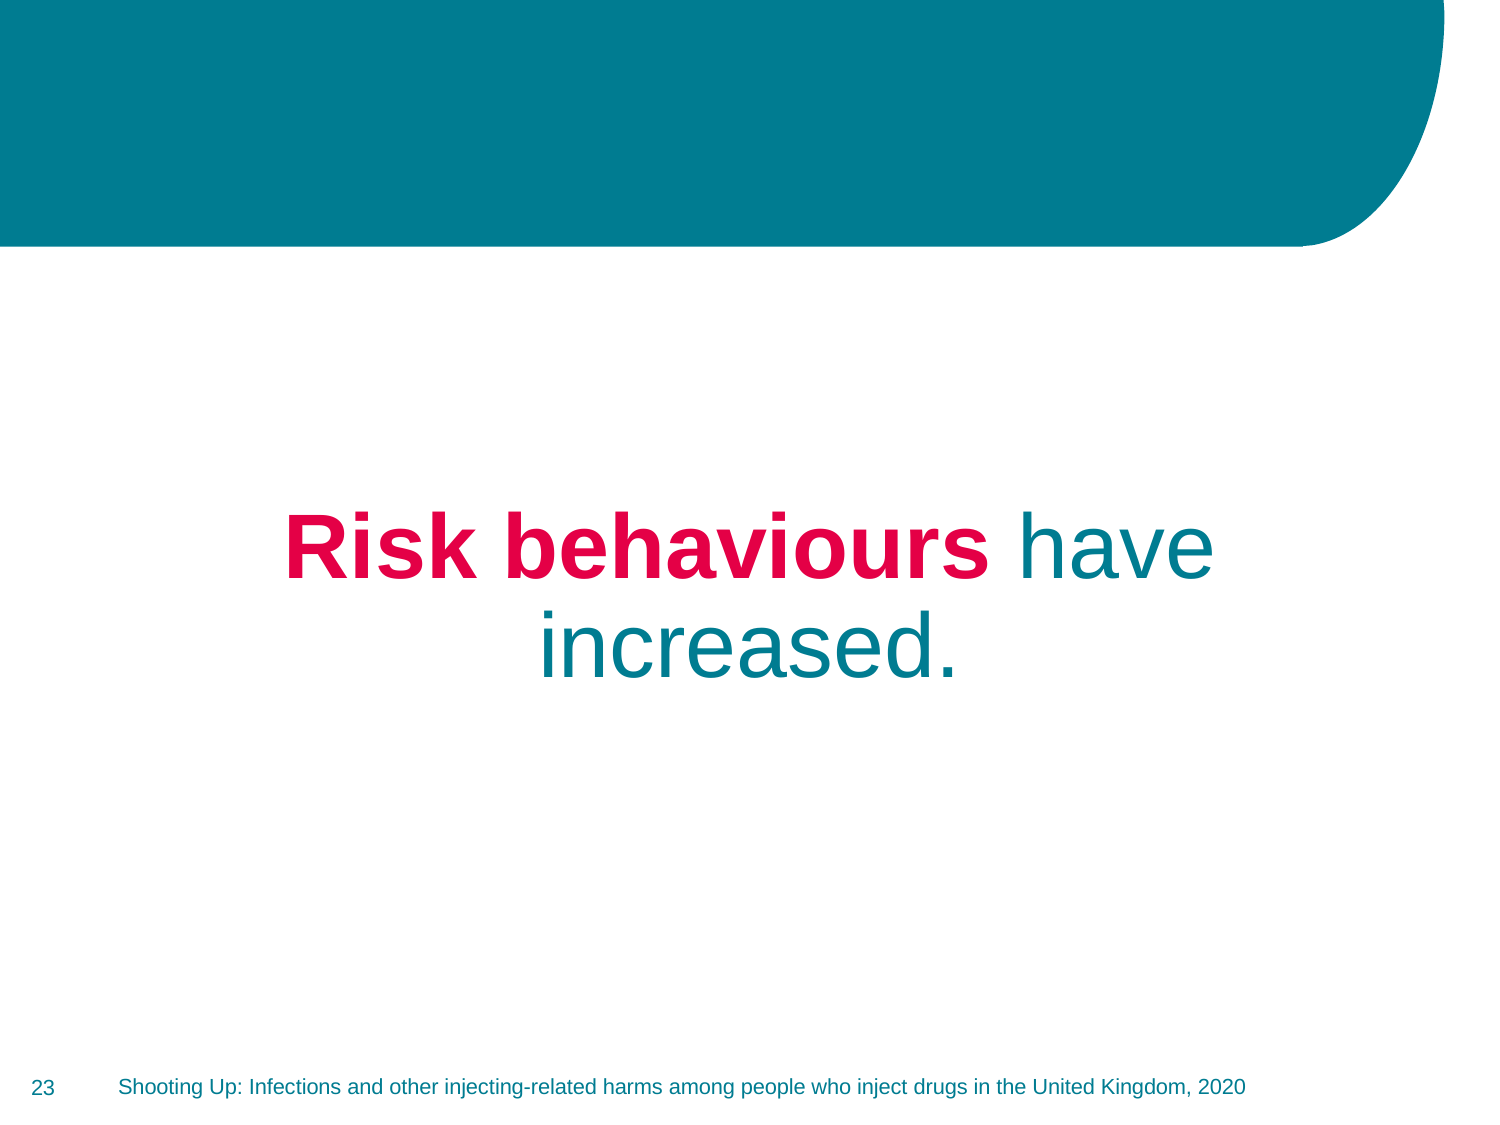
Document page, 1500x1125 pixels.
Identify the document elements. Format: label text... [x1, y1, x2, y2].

text_box Shooting Up: Infections and other injecting-related harms among people who inject drugs in the United Kingdom, 2020 [103, 1056, 1335, 1116]
title Risk behaviours have increased. [136, 491, 1364, 563]
text_box [16, 1056, 90, 1117]
